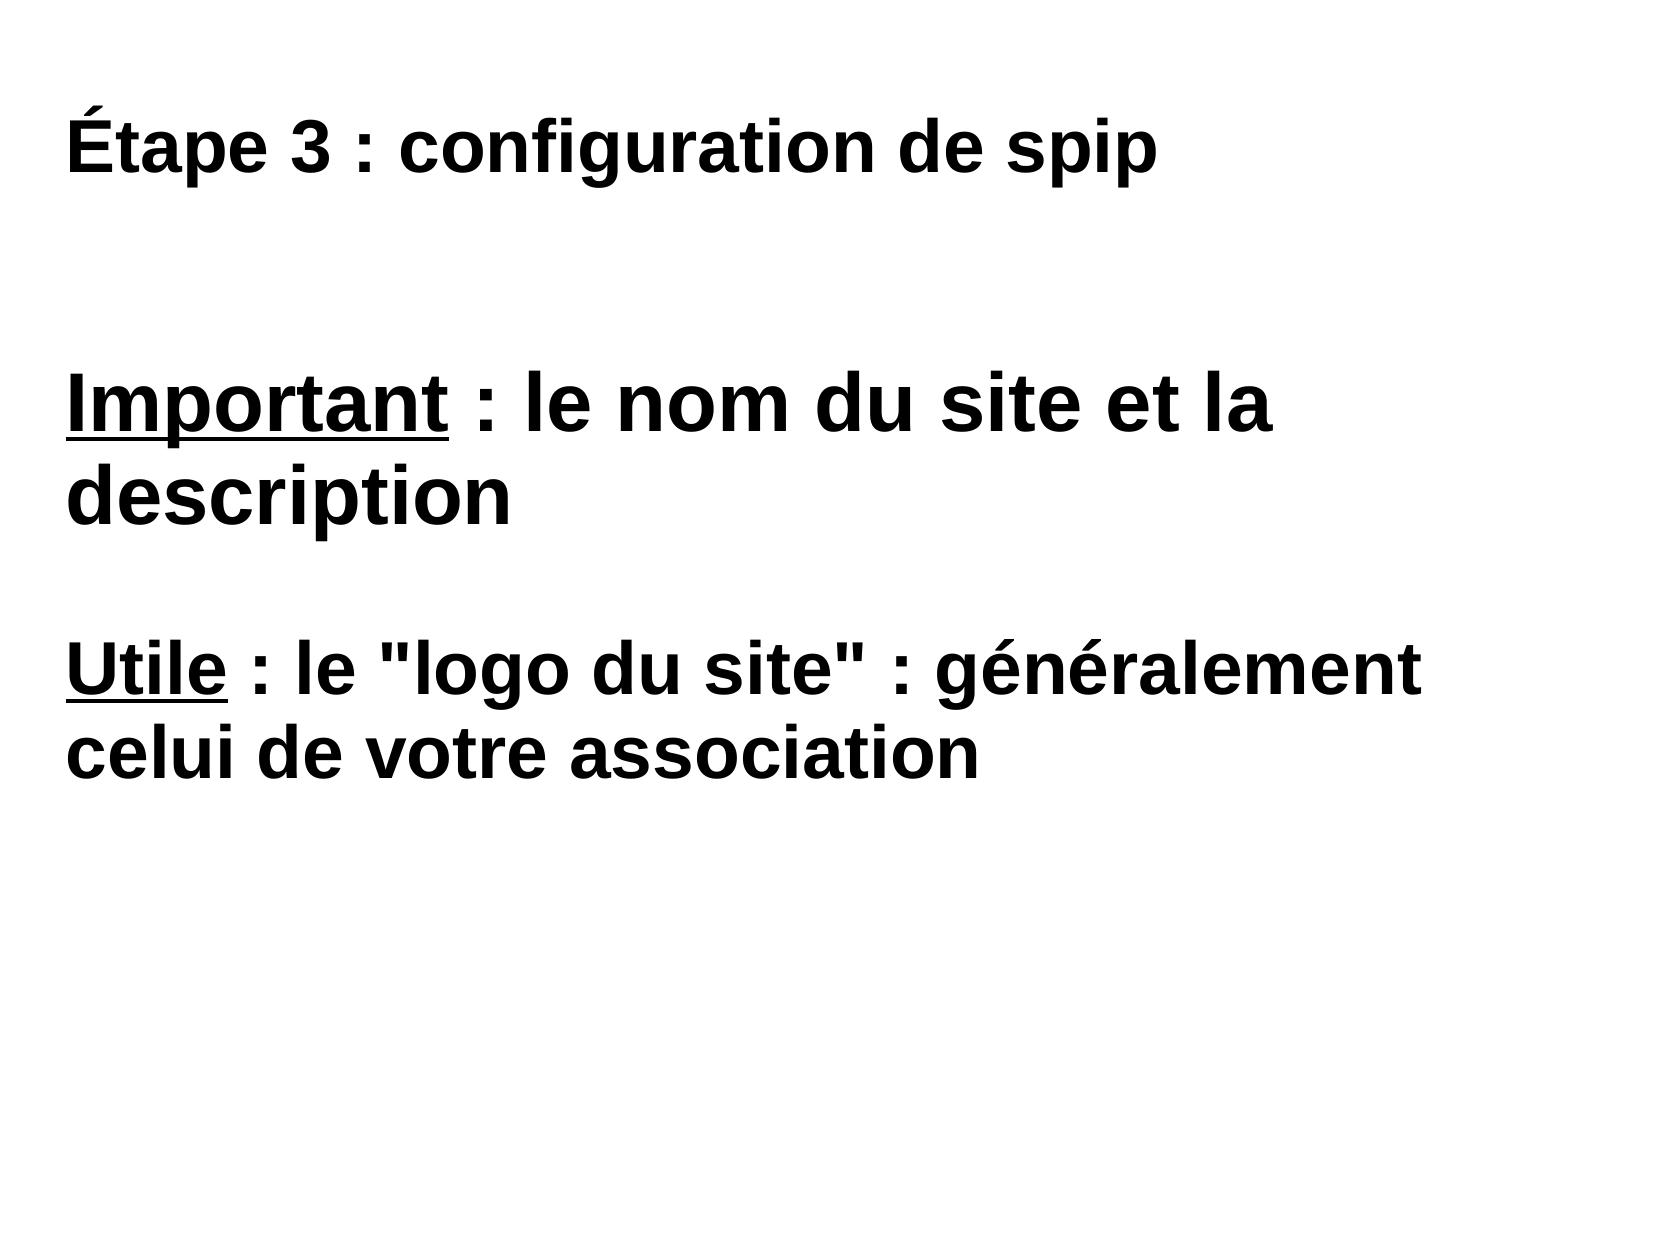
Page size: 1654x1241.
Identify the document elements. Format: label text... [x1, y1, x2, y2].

text_box Étape 3 : configuration de spip Important : le nom du site et la description Utile : le "logo du site" : généralement celui de votre association [50, 97, 1577, 802]
